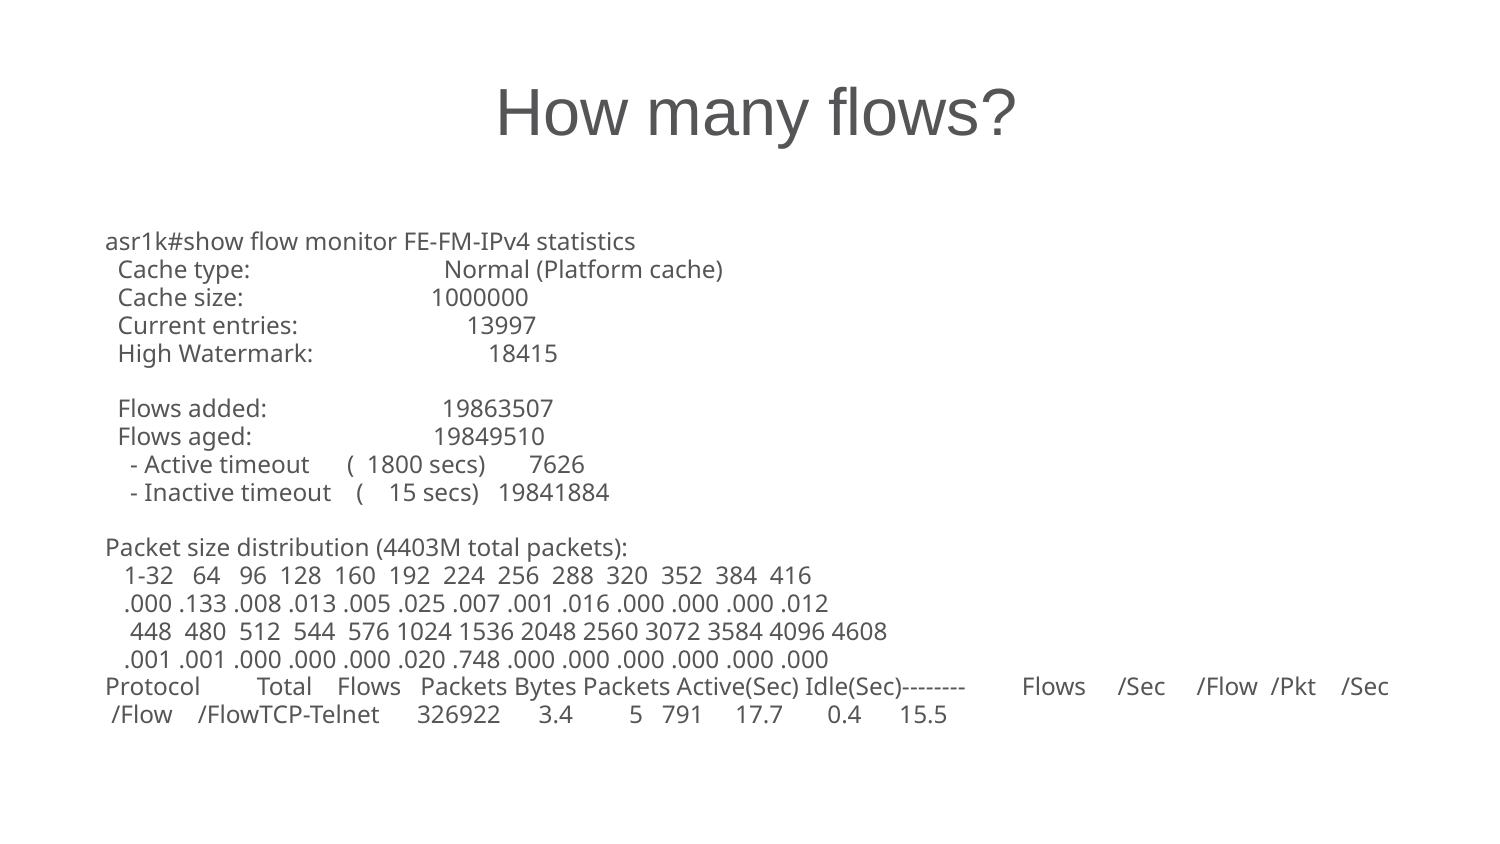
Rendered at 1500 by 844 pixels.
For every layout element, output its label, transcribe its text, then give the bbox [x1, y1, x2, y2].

title How many flows? [71, 55, 1441, 177]
list asr1k#show flow monitor FE-FM-IPv4 statistics Cache type: Normal (Platform cache) Cache size: 1000000 Current entries: 13997 High Watermark: 18415 Flows added: 19863507 Flows aged: 19849510 - Active timeout ( 1800 secs) 7626 - Inactive timeout ( 15 secs) 19841884 Packet size distribution (4403M total packets): 1-32 64 96 128 160 192 224 256 288 320 352 384 416 .000 .133 .008 .013 .005 .025 .007 .001 .016 .000 .000 .000 .012 448 480 512 544 576 1024 1536 2048 2560 3072 3584 4096 4608 .001 .001 .000 .000 .000 .020 .748 .000 .000 .000 .000 .000 .000 Protocol Total Flows Packets Bytes Packets Active(Sec) Idle(Sec)-------- Flows /Sec /Flow /Pkt /Sec /Flow /FlowTCP-Telnet 326922 3.4 5 791 17.7 0.4 15.5 [71, 221, 1441, 741]
